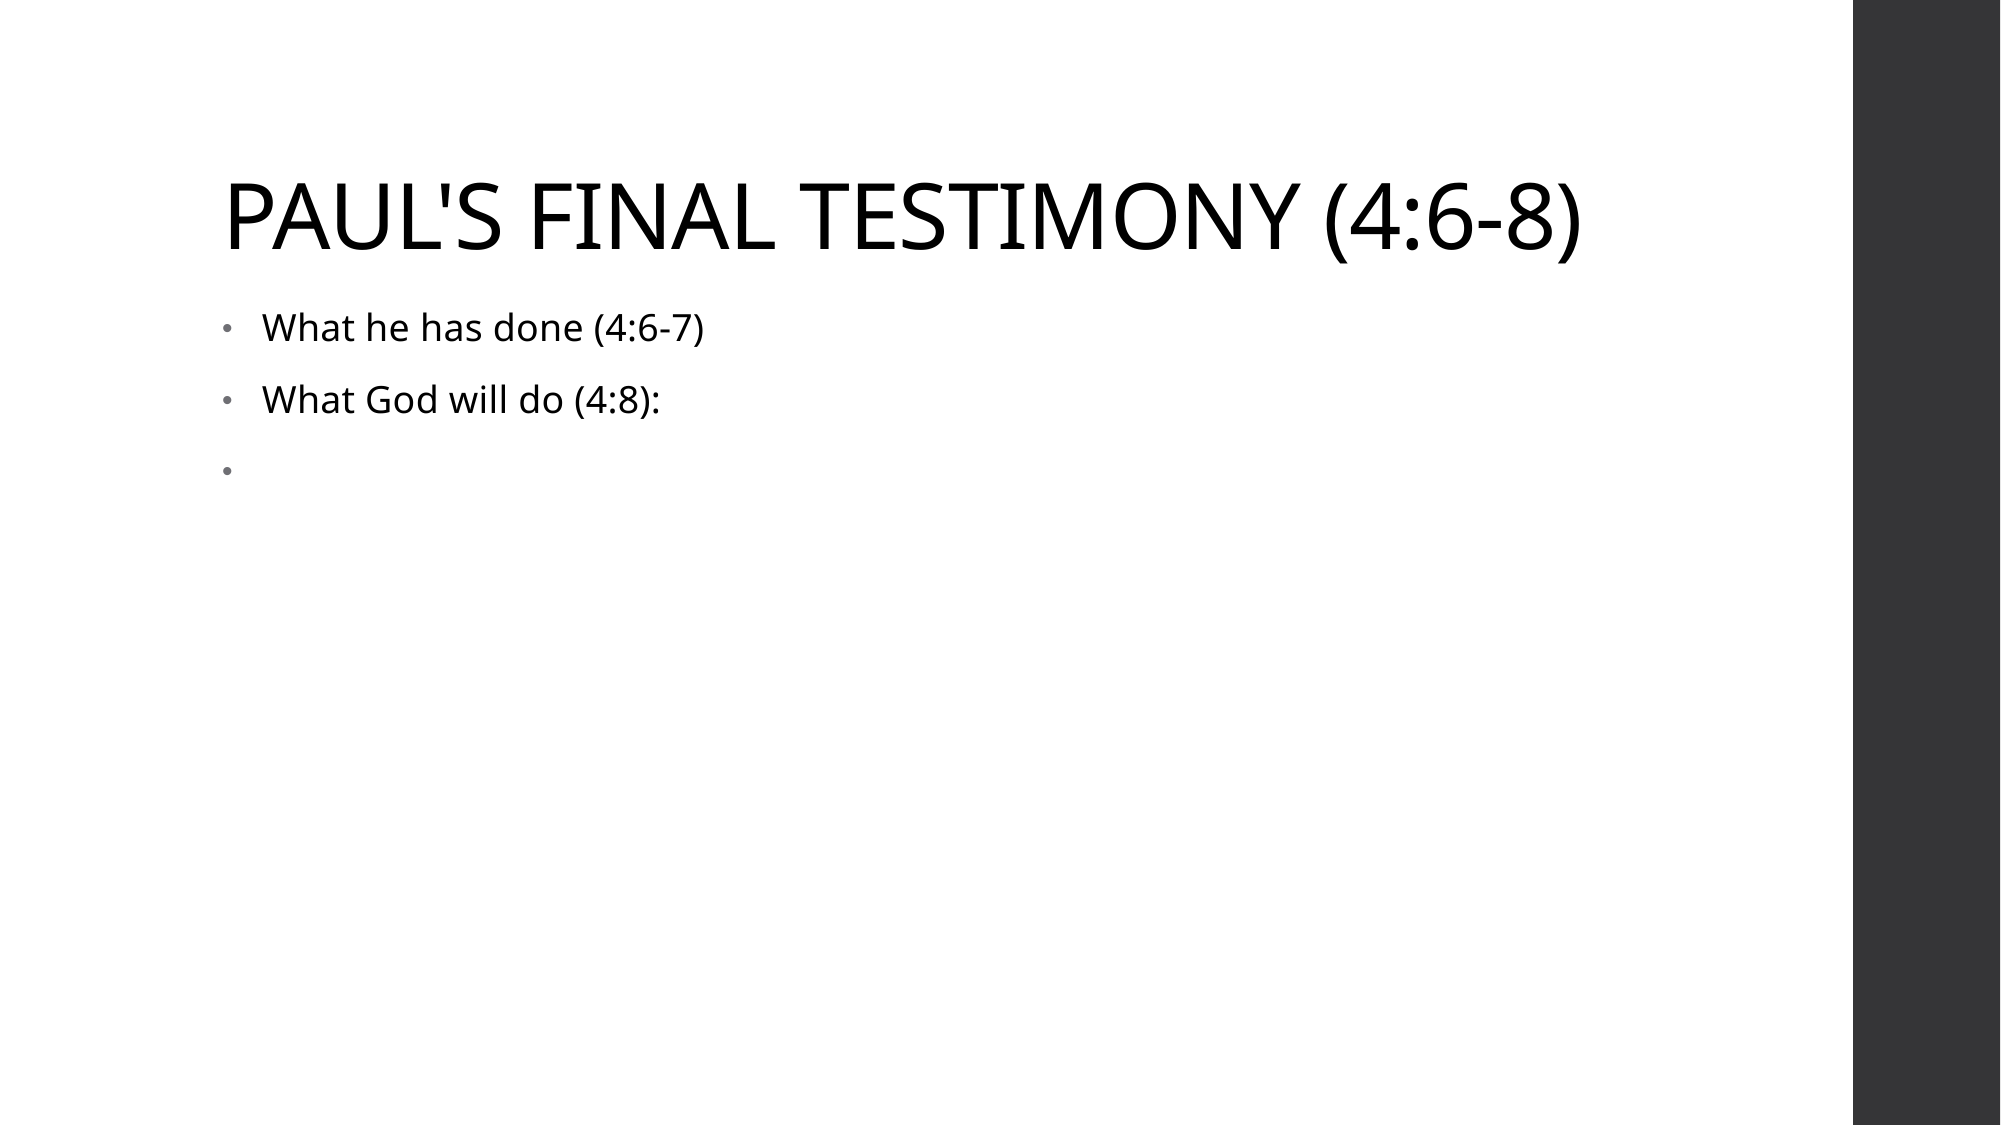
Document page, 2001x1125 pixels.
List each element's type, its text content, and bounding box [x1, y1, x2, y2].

title PAUL'S FINAL TESTIMONY (4:6-8) [206, 60, 1797, 278]
list What he has done (4:6-7) What God will do (4:8): [206, 299, 1617, 1014]
